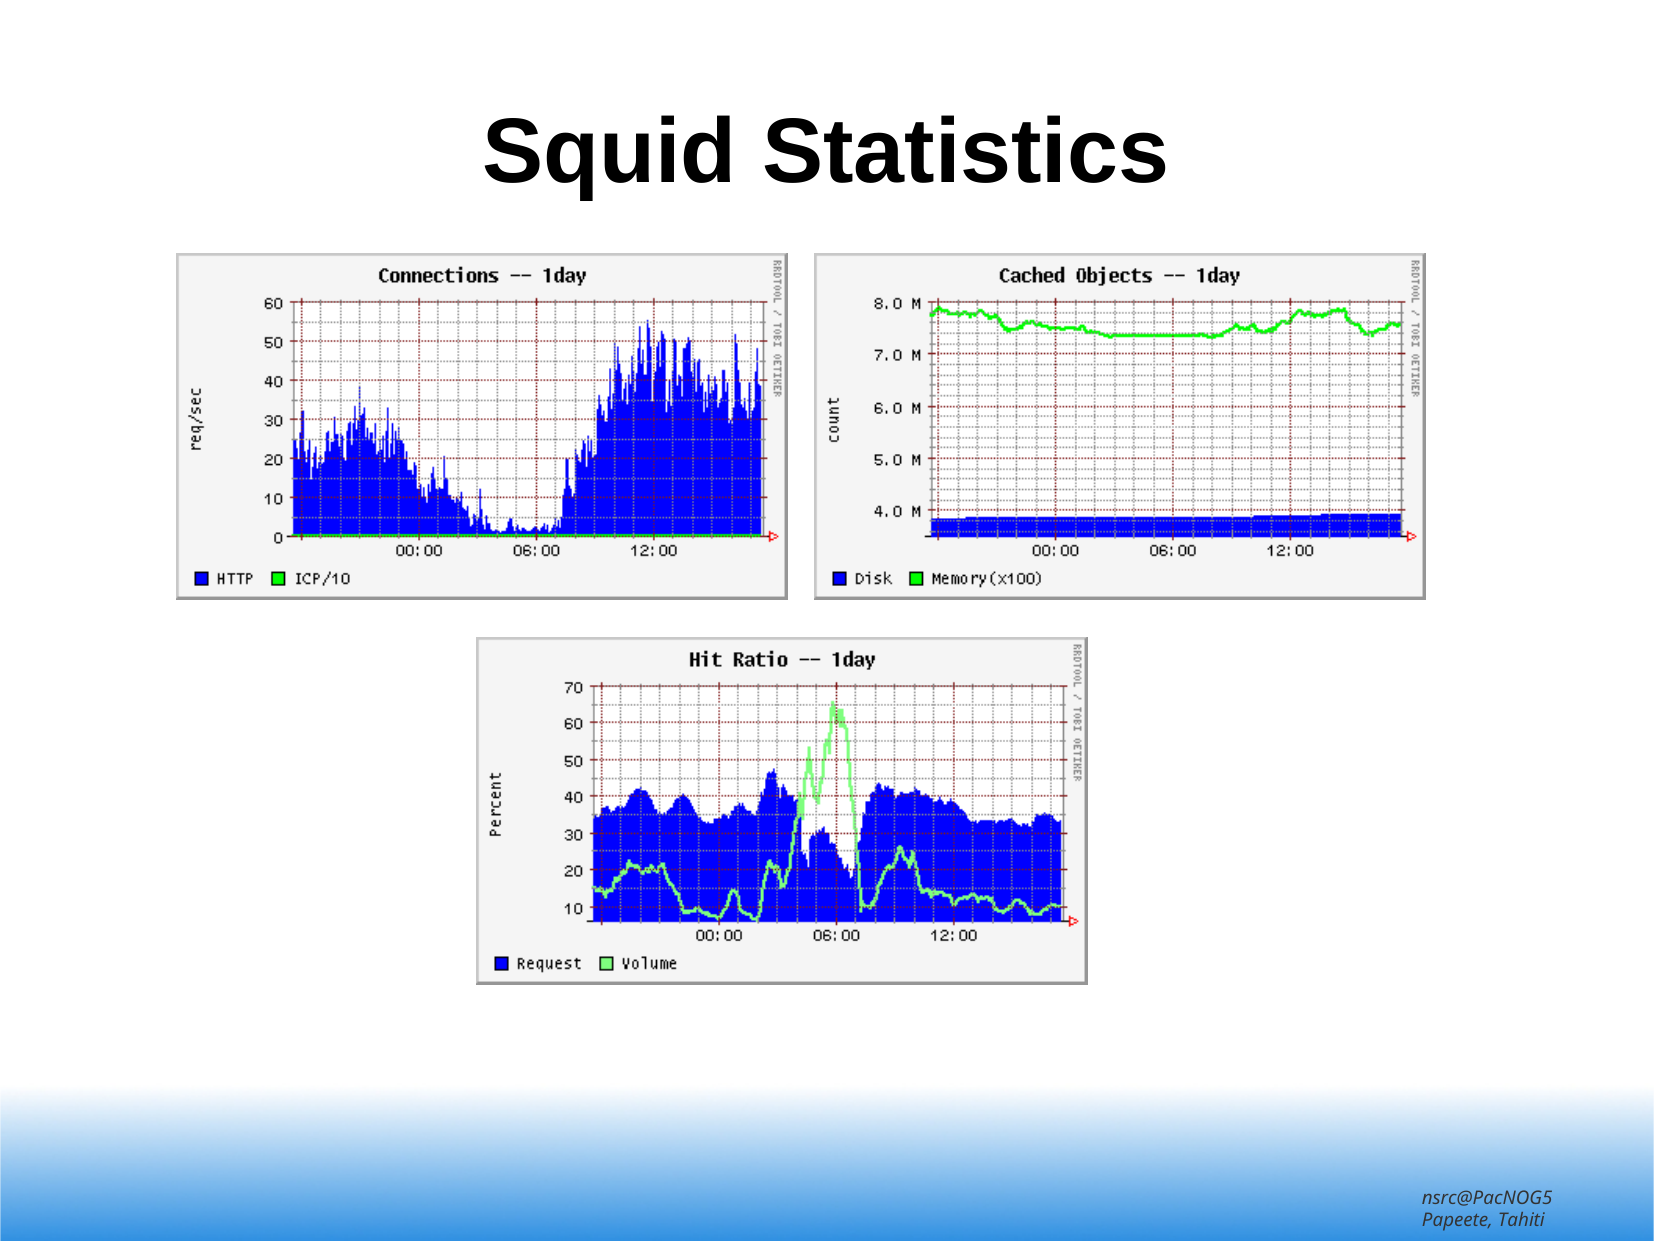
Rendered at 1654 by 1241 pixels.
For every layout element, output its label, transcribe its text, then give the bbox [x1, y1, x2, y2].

picture [476, 637, 1088, 985]
picture [176, 253, 788, 601]
picture [0, 1083, 1654, 1241]
picture [814, 253, 1426, 601]
title Squid Statistics [82, 56, 1571, 249]
